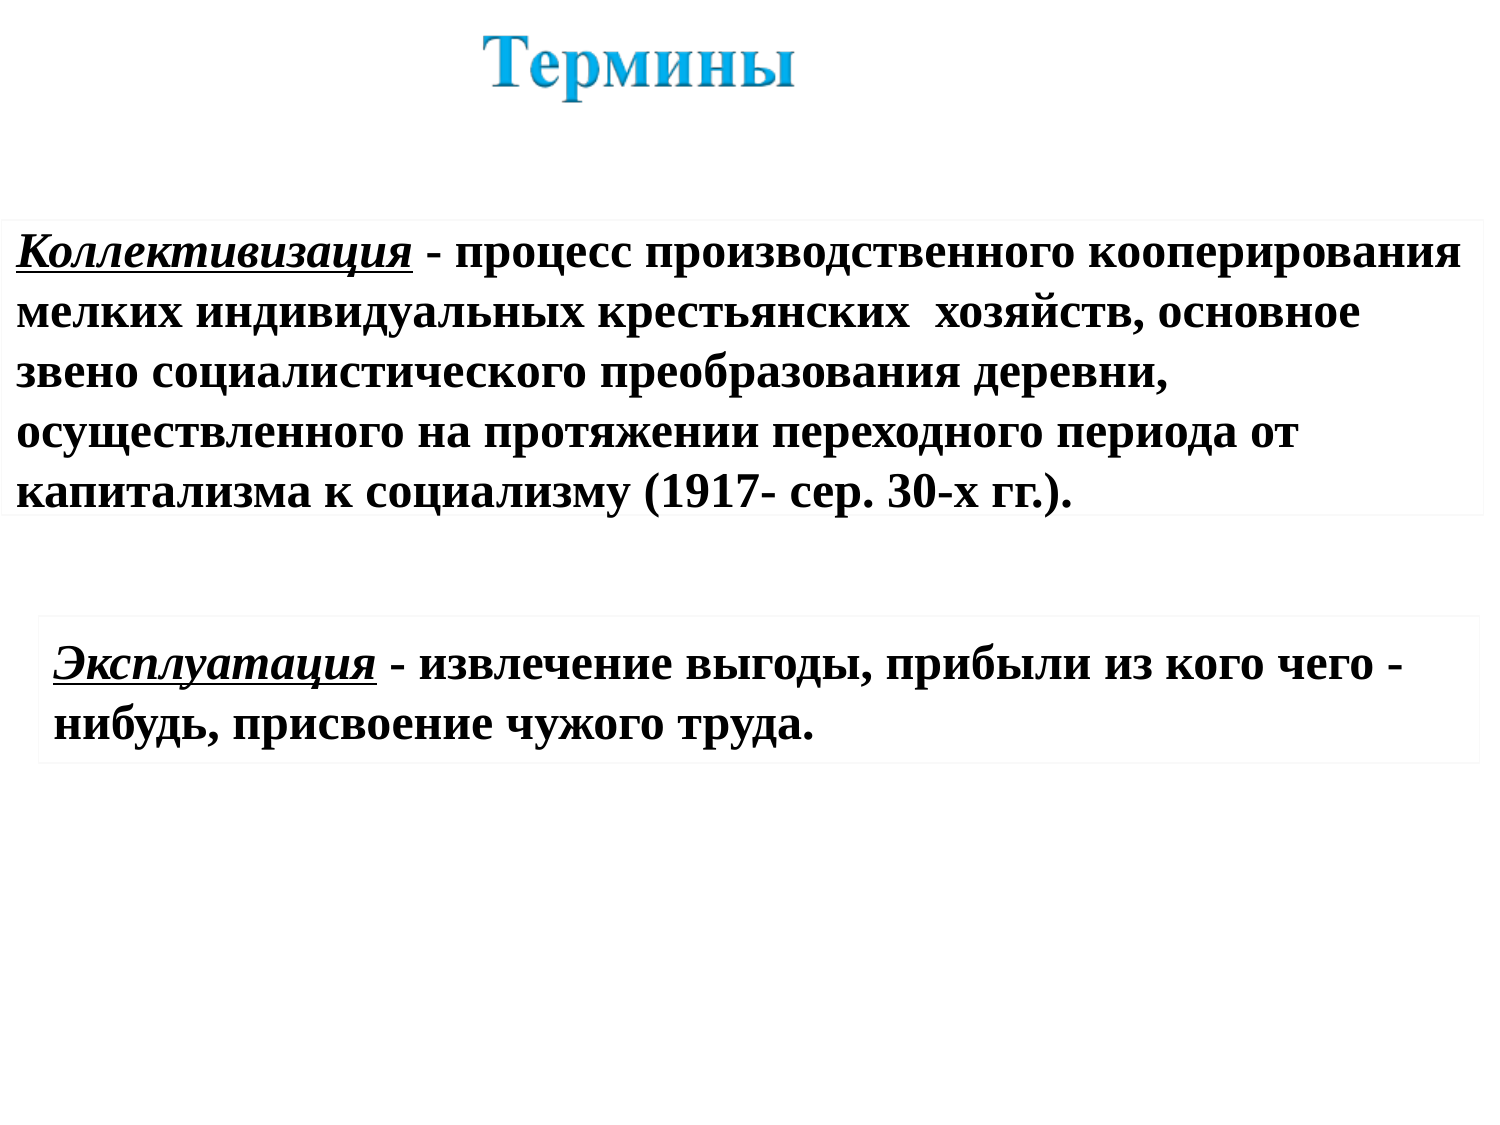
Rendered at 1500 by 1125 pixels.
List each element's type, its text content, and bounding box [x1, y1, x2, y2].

text_box Коллективизация - процесс производственного кооперирования мелких индивидуальных крестьянских хозяйств, основное звено социалистического преобразования деревни, осуществленного на протяжении переходного периода от капитализма к социализму (1917- сер. 30-х гг.). [1, 219, 1484, 516]
picture [435, 0, 843, 114]
text_box Эксплуатация - извлечение выгоды, прибыли из кого чего - нибудь, присвоение чужого труда. [38, 615, 1480, 764]
